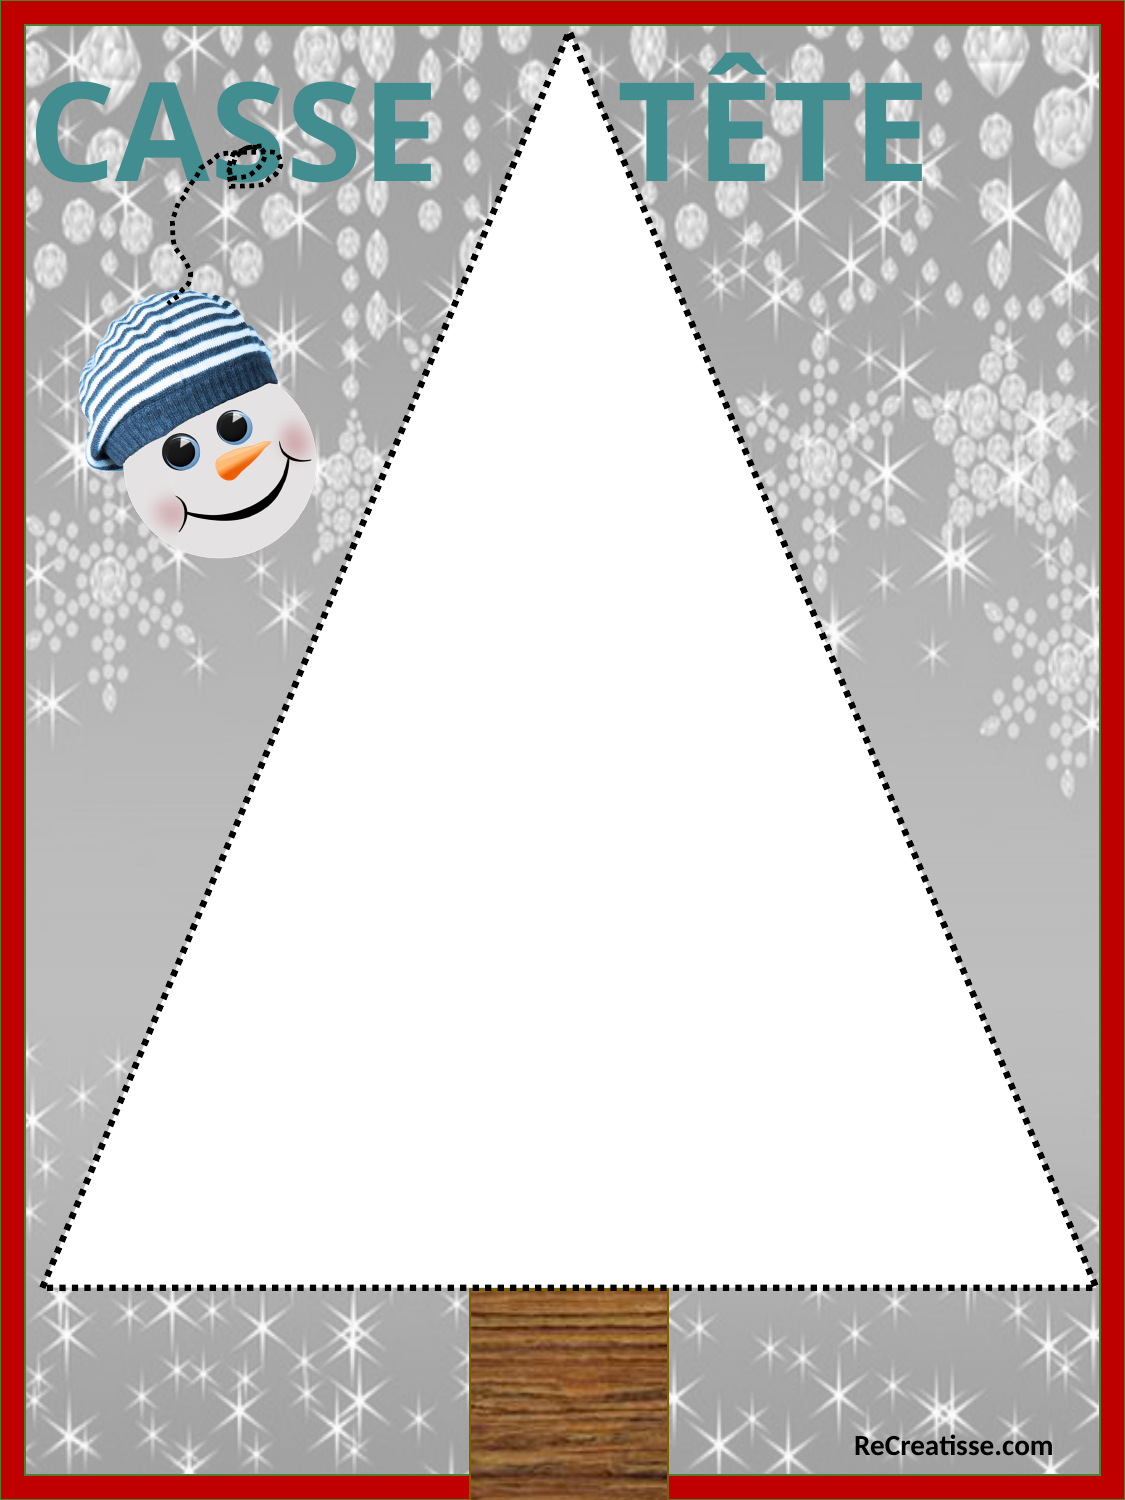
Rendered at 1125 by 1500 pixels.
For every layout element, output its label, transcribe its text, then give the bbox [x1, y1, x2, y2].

text_box CASSE TÊTE [14, 37, 947, 217]
text_box ReCreatisse.com [839, 1418, 1069, 1468]
picture [26, 26, 1099, 1474]
text_box [0, 0, 1125, 1500]
